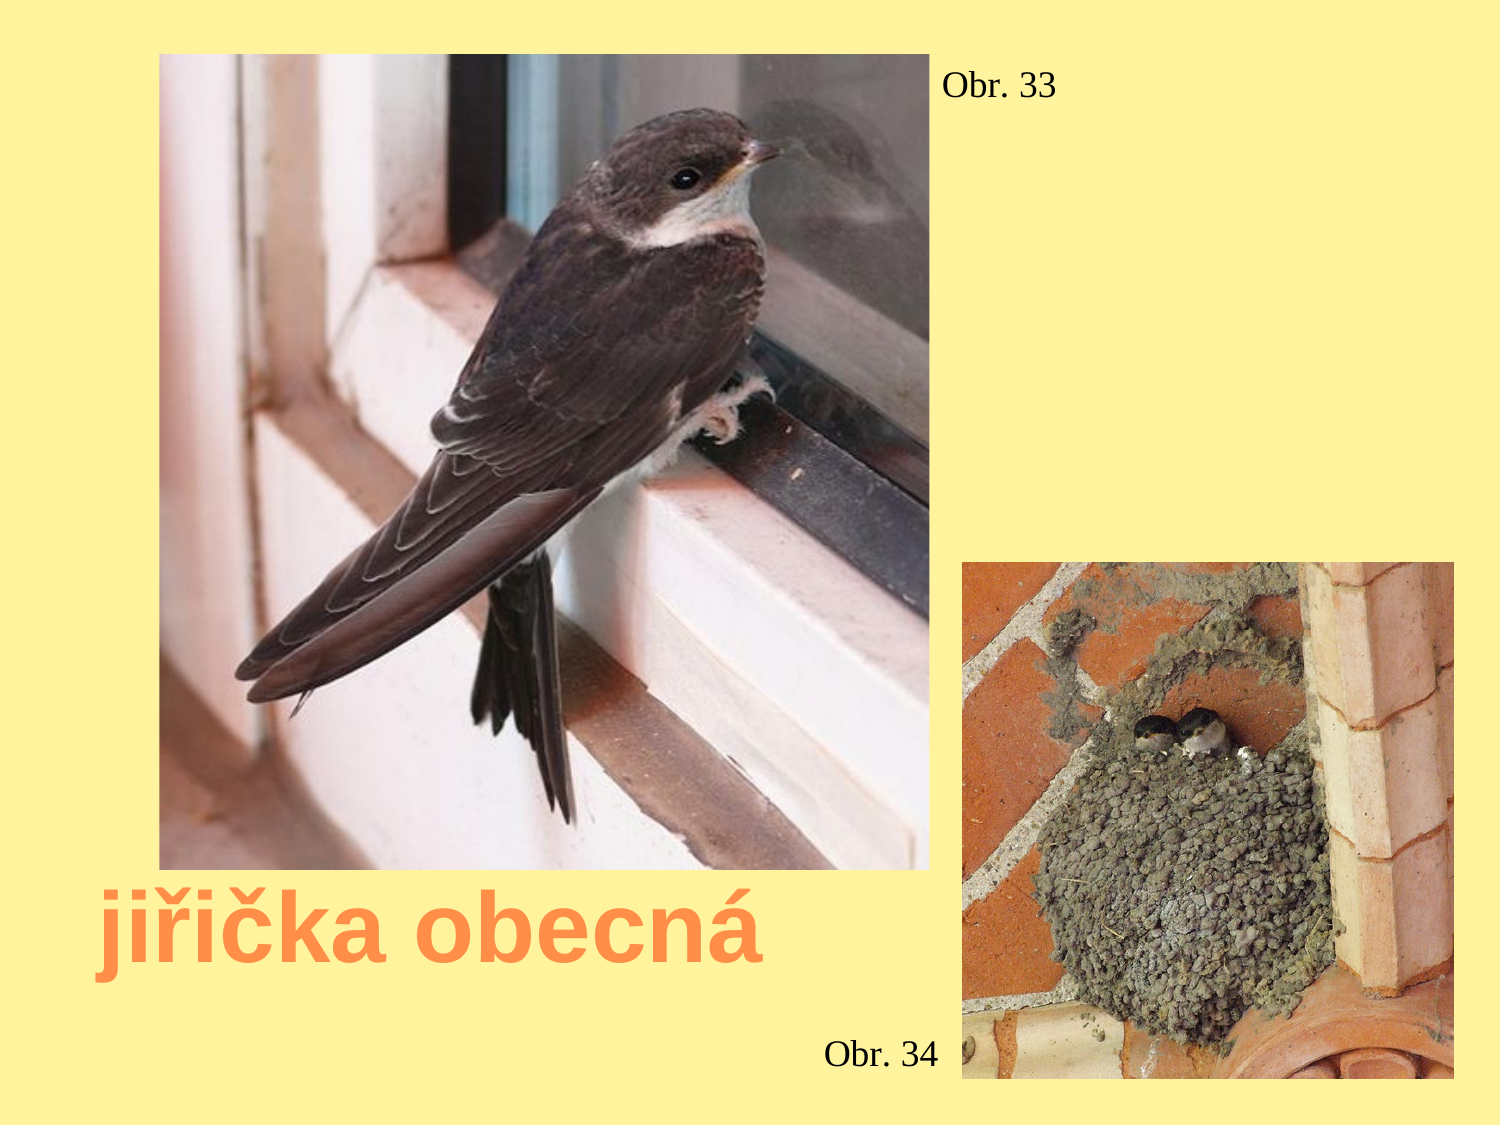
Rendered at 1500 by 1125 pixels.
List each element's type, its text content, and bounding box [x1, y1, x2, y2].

title jiřička obecná [82, 817, 962, 991]
picture [962, 562, 1454, 1079]
text_box Obr. 33 [927, 52, 1105, 114]
picture [159, 54, 930, 870]
text_box Obr. 34 [809, 1021, 963, 1082]
